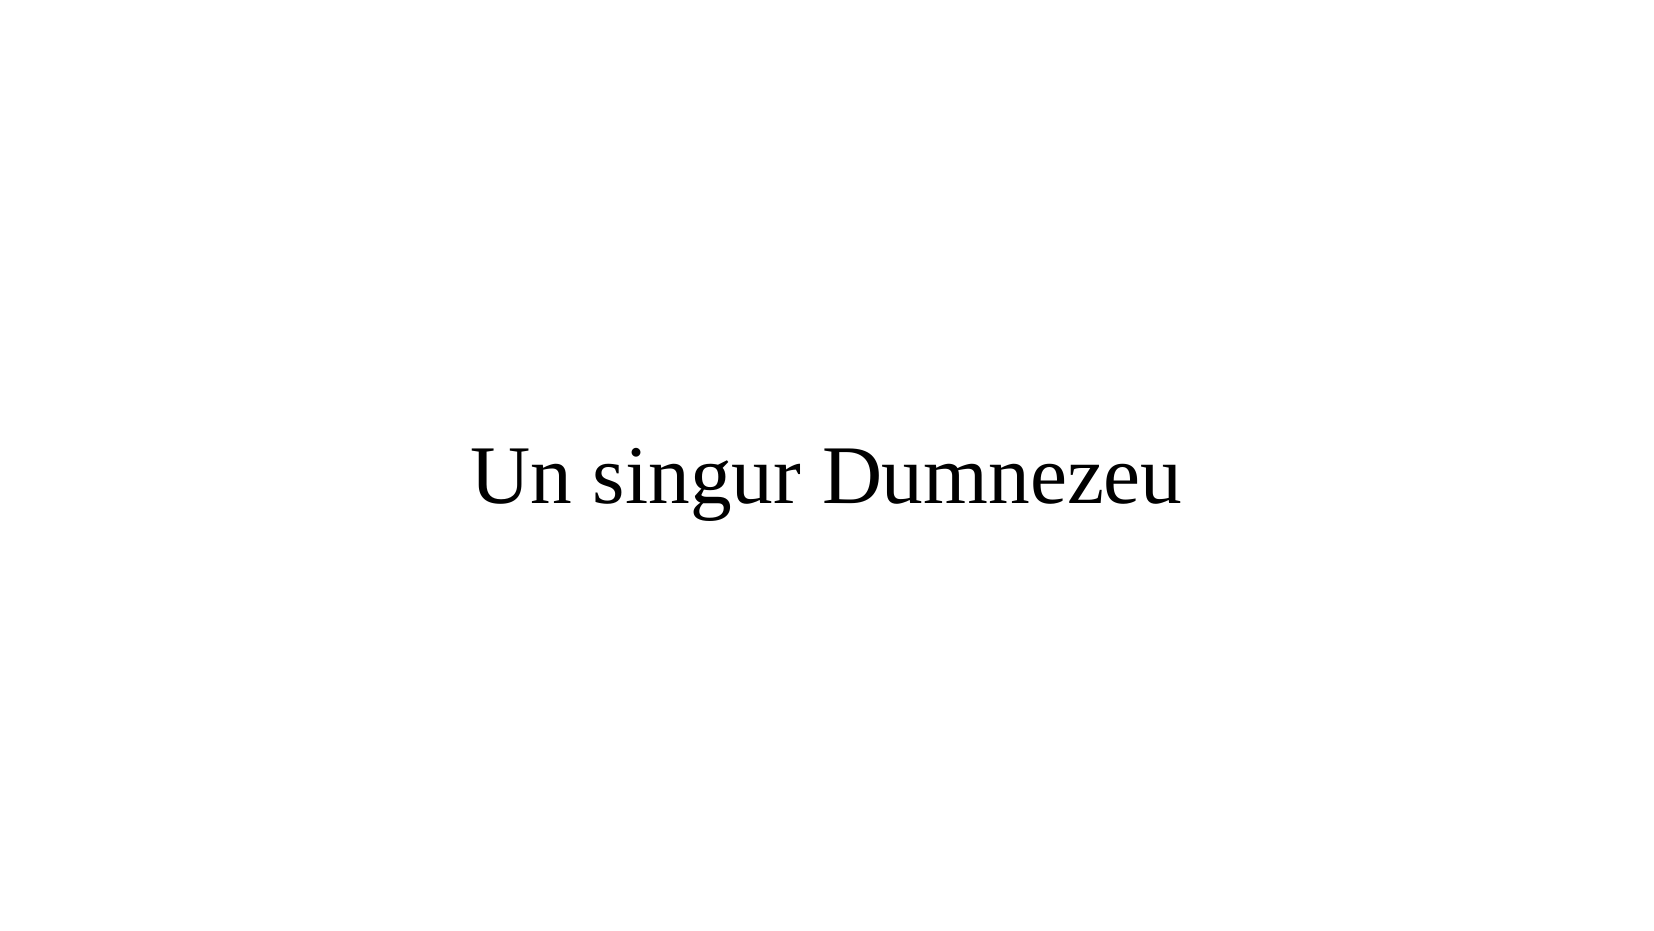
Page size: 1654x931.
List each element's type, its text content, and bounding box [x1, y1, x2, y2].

title Un singur Dumnezeu [165, 420, 1489, 521]
